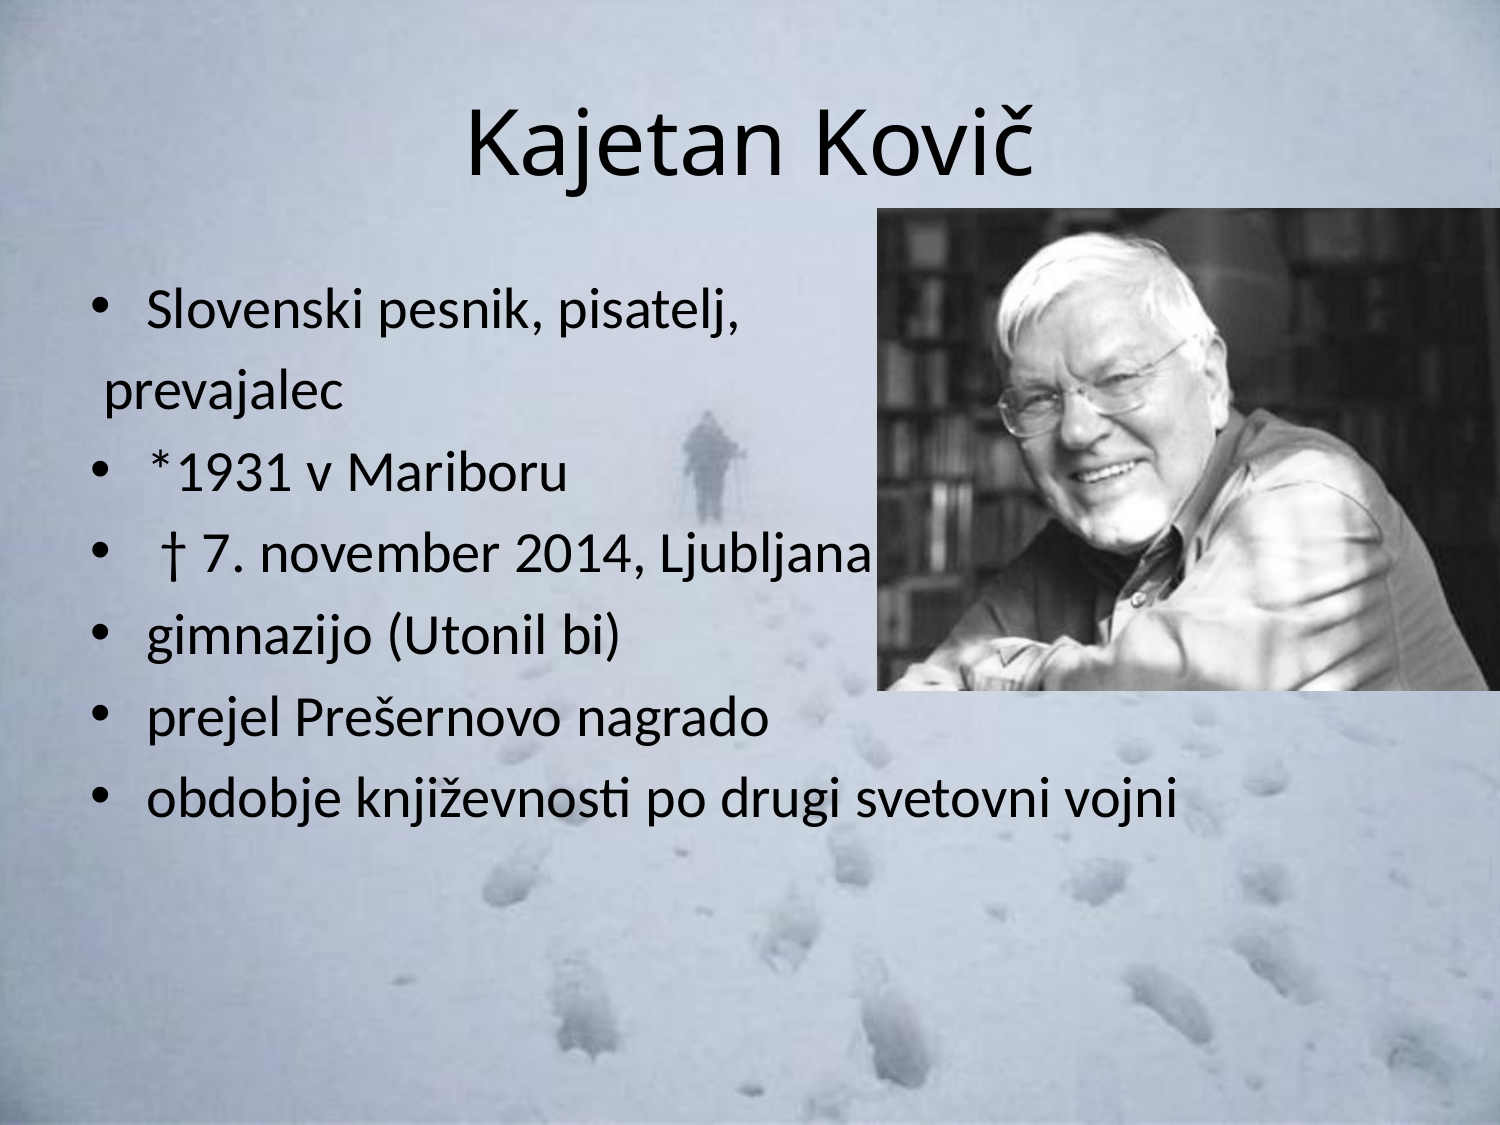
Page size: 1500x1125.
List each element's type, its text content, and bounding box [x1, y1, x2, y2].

list Slovenski pesnik, pisatelj, prevajalec *1931 v Mariboru † 7. november 2014, Ljubljana gimnazijo (Utonil bi) prejel Prešernovo nagrado obdobje književnosti po drugi svetovni vojni [75, 262, 1425, 1005]
title Kajetan Kovič [75, 45, 1425, 233]
picture [0, 0, 1500, 1125]
